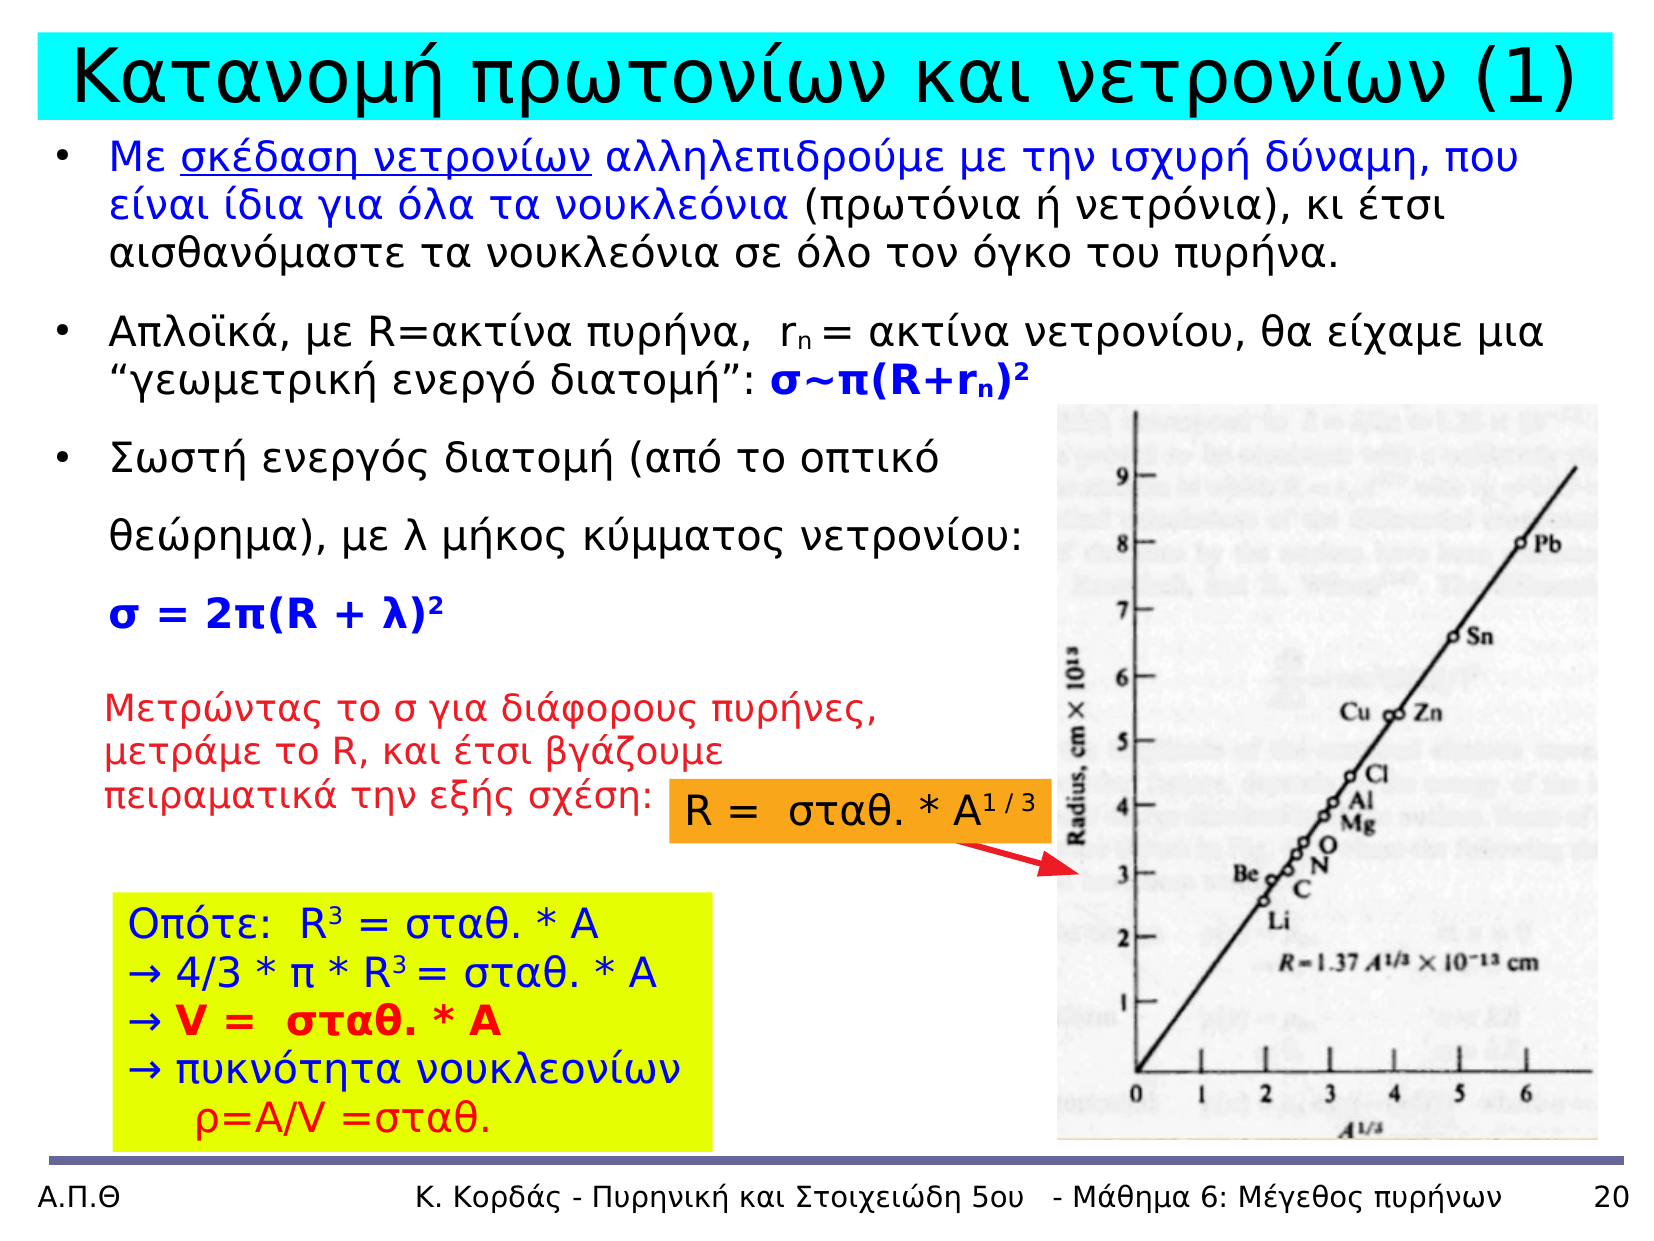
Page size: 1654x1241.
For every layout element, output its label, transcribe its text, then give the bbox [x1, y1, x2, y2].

picture [1057, 404, 1598, 1140]
text_box Μετρώντας το σ για διάφορους πυρήνες, μετράμε το R, και έτσι βγάζουμε πειραματικά την εξής σχέση: [88, 679, 914, 833]
title Κατανομή πρωτονίων και νετρονίων (1) [37, 32, 1613, 120]
text_box Οπότε: R3 = σταθ. * Α → 4/3 * π * R3 = σταθ. * Α → V = σταθ. * Α → πυκνότητα νουκλεονίων ρ=A/V =σταθ. [112, 892, 713, 1152]
list Με σκέδαση νετρονίων αλληλεπιδρούμε με την ισχυρή δύναμη, που είναι ίδια για όλα τα νουκλεόνια (πρωτόνια ή νετρόνια), κι έτσι αισθανόμαστε τα νουκλεόνια σε όλο τον όγκο του πυρήνα. Απλοϊκά, με R=ακτίνα πυρήνα, rn = ακτίνα νετρονίου, θα είχαμε μια “γεωμετρική ενεργό διατομή”: σ~π(R+rn)2 Σωστή ενεργός διατομή (από το οπτικό θεώρημα), με λ μήκος κύμματος νετρονίου: σ = 2π(R + λ)2 [37, 132, 1613, 1094]
text_box R = σταθ. * Α1 / 3 [669, 778, 1052, 844]
